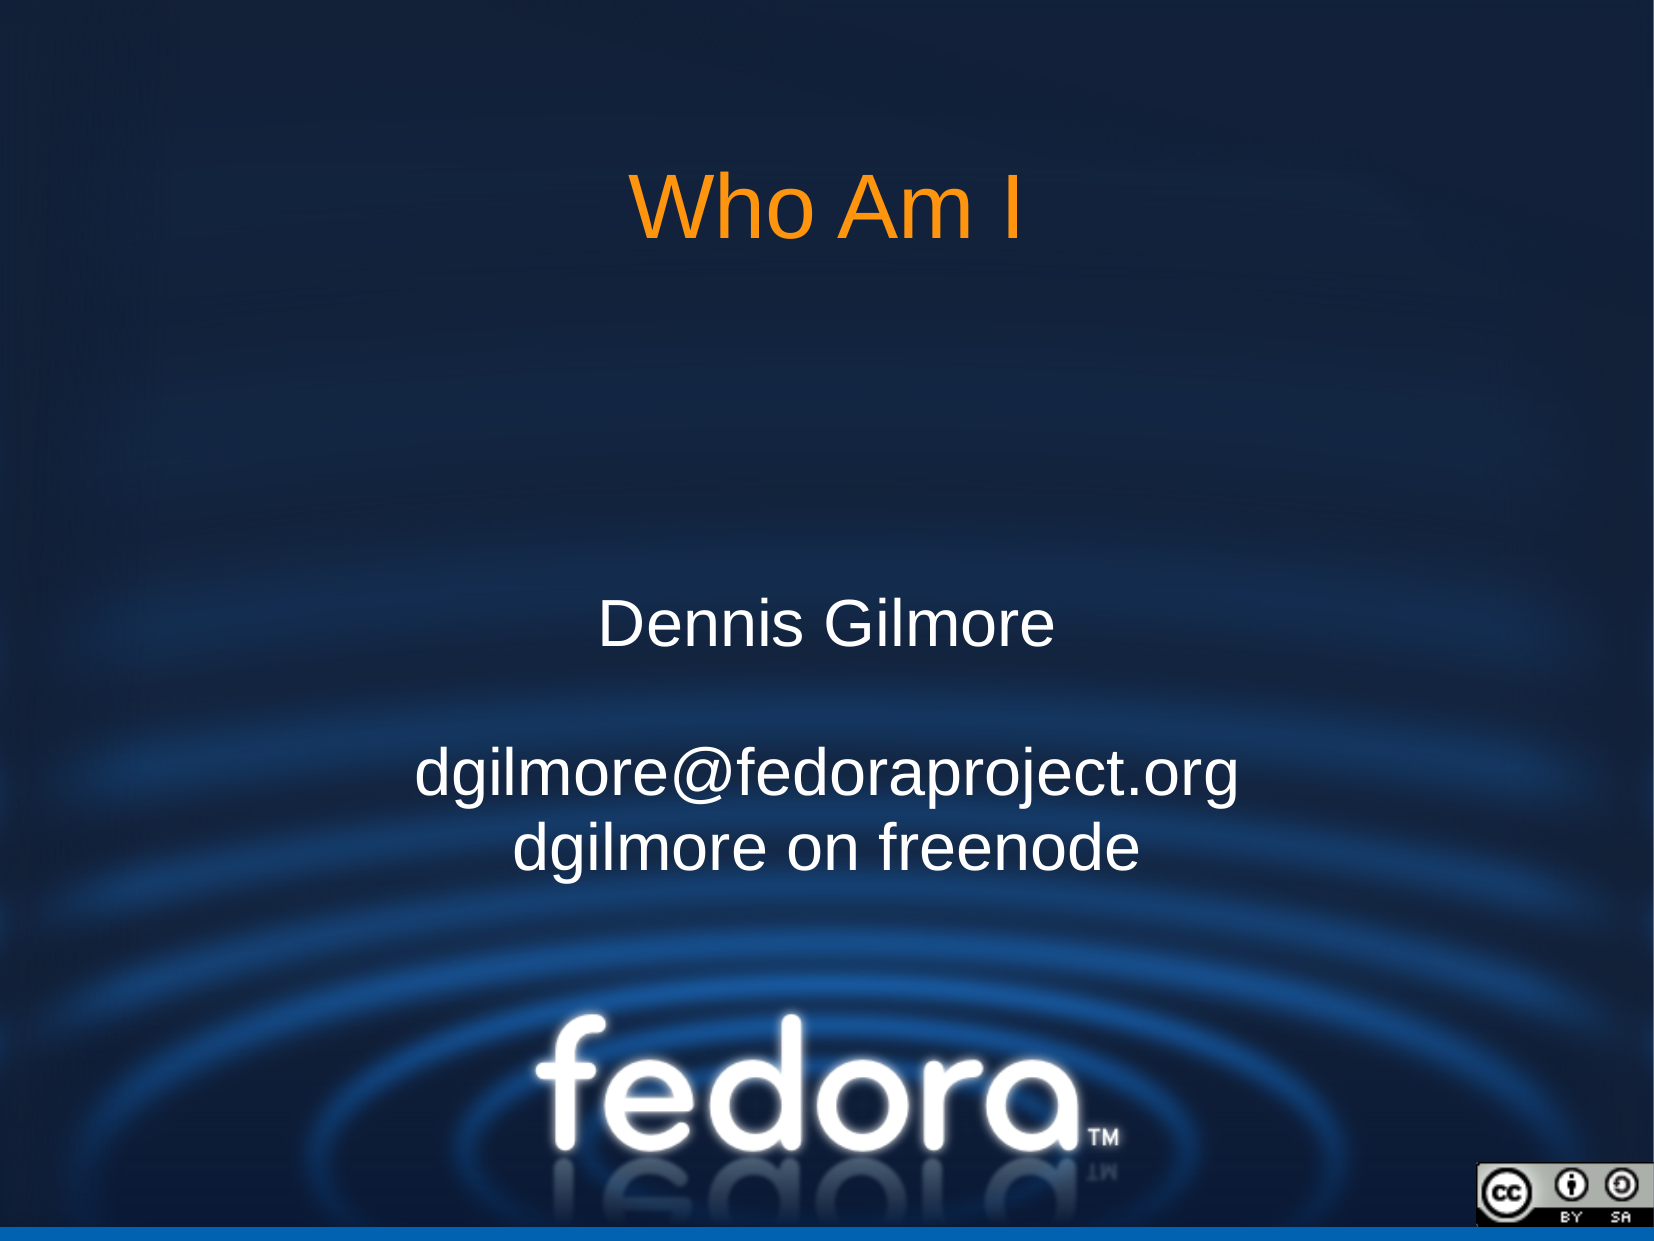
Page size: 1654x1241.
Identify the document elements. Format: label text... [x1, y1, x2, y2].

picture [0, 0, 1654, 1227]
subtitle Dennis Gilmore dgilmore@fedoraproject.org dgilmore on freenode [121, 352, 1534, 1119]
title Who Am I [121, 102, 1534, 310]
